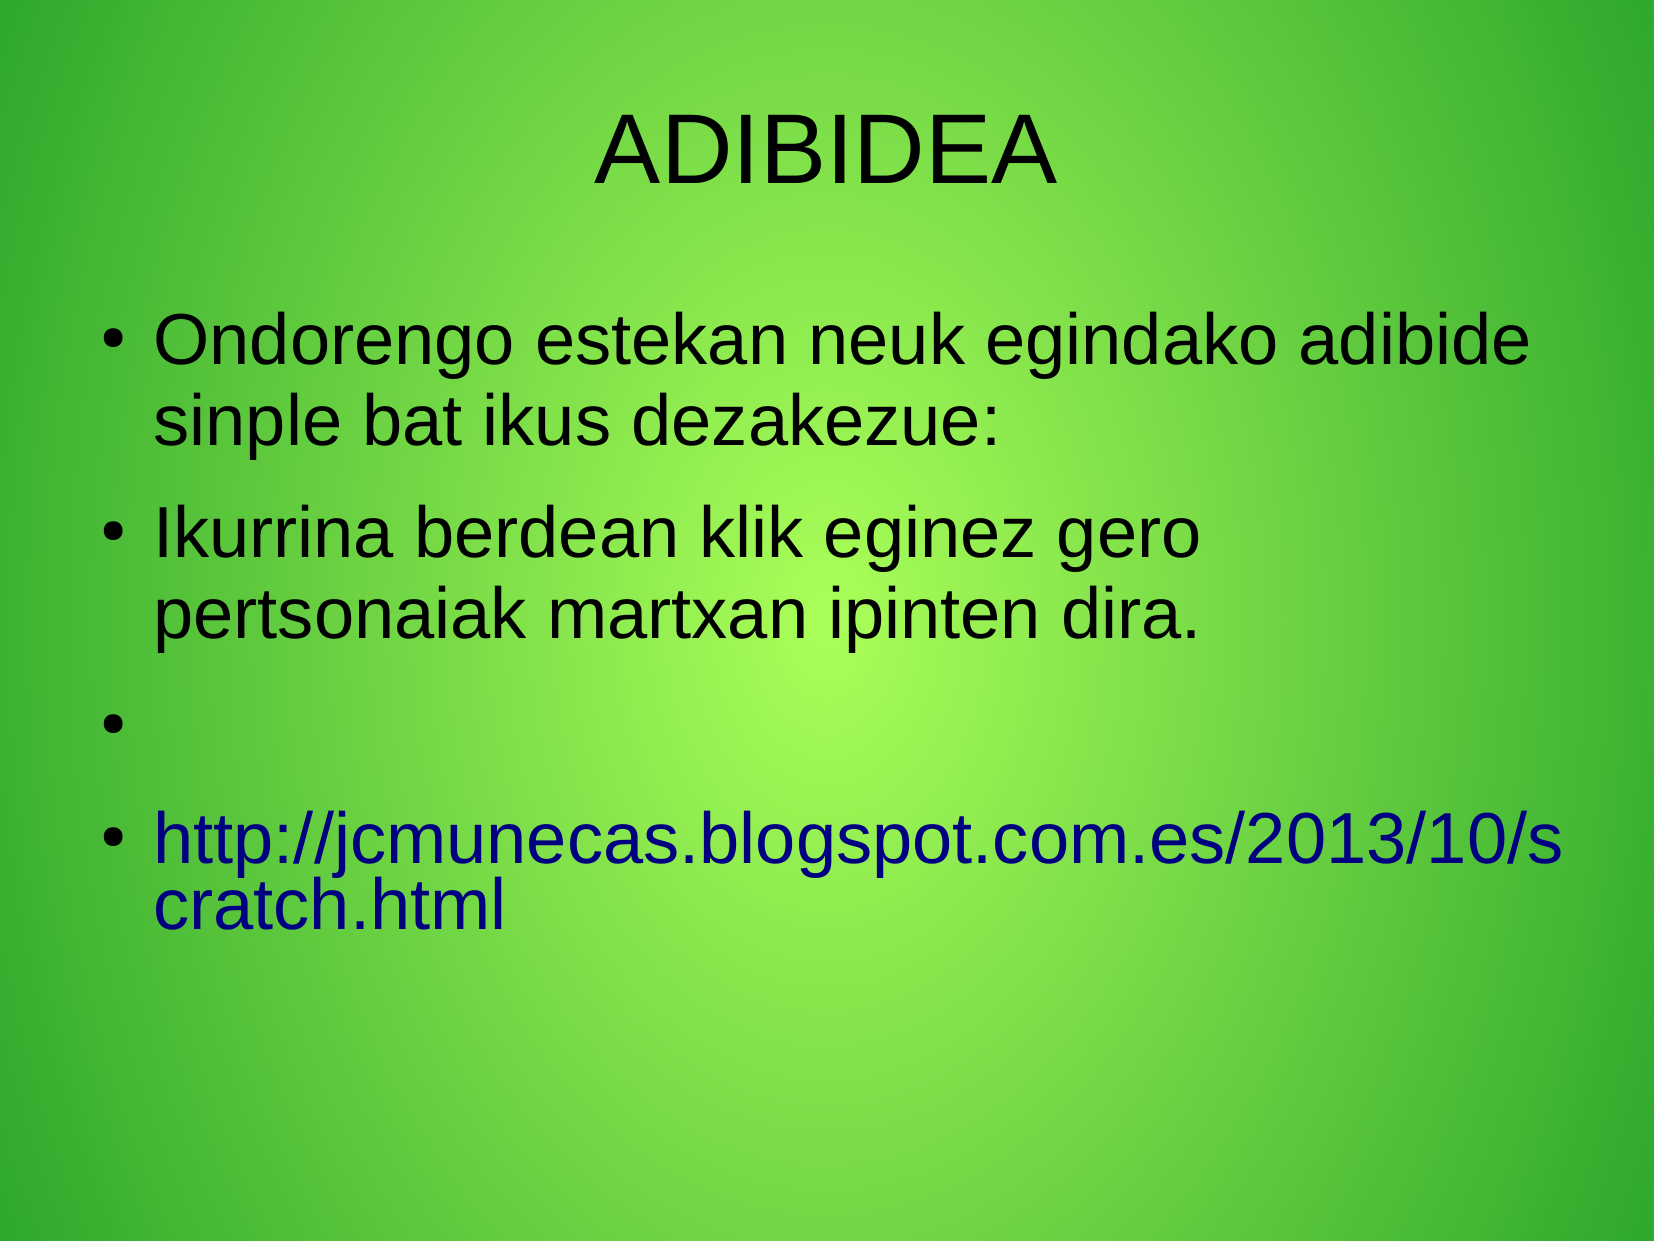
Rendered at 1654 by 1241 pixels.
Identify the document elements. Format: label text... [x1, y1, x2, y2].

title ADIBIDEA [82, 47, 1571, 252]
list Ondorengo estekan neuk egindako adibide sinple bat ikus dezakezue: Ikurrina berdean klik eginez gero pertsonaiak martxan ipinten dira. http://jcmunecas.blogspot.com.es/2013/10/scratch.html [82, 299, 1571, 1019]
